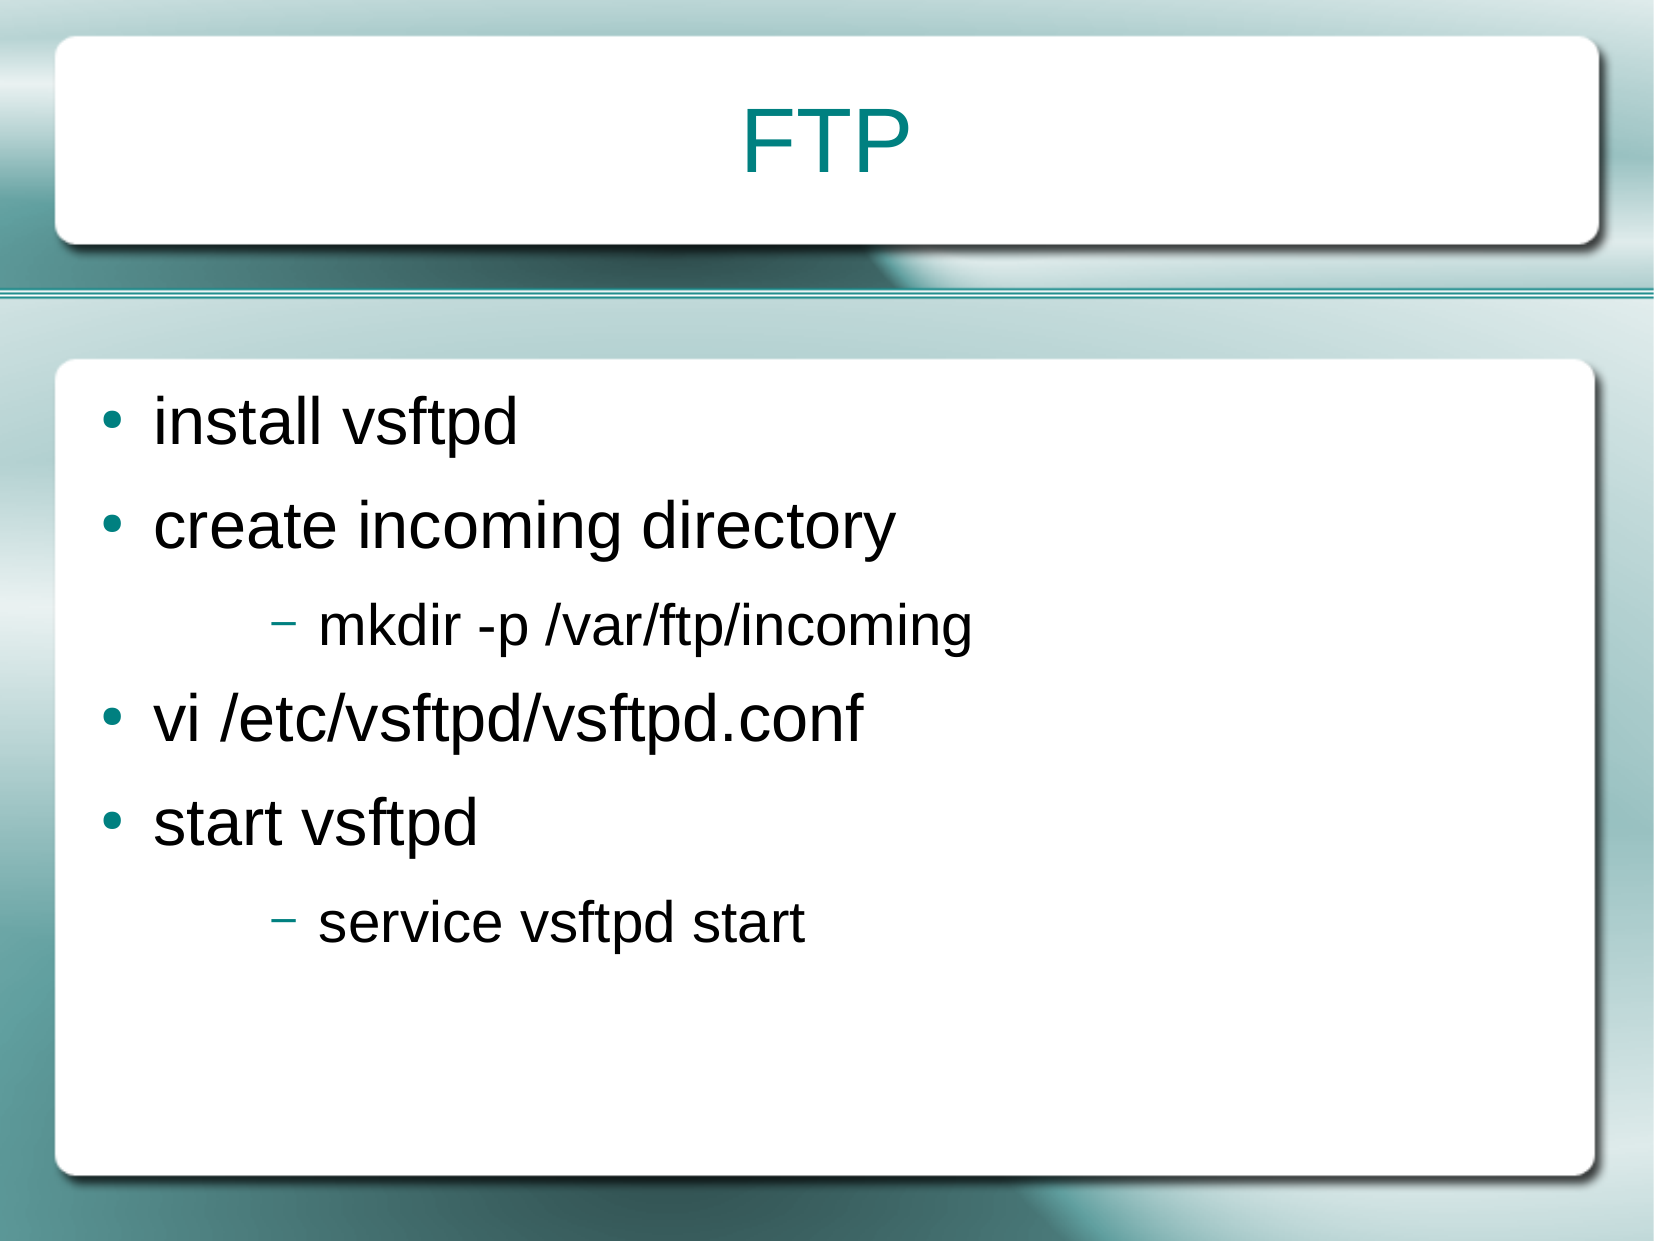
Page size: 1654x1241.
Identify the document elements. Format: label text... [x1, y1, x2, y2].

list install vsftpd create incoming directory mkdir -p /var/ftp/incoming vi /etc/vsftpd/vsftpd.conf start vsftpd service vsftpd start [82, 383, 1571, 1019]
picture [0, 0, 1654, 1241]
title FTP [82, 45, 1571, 238]
